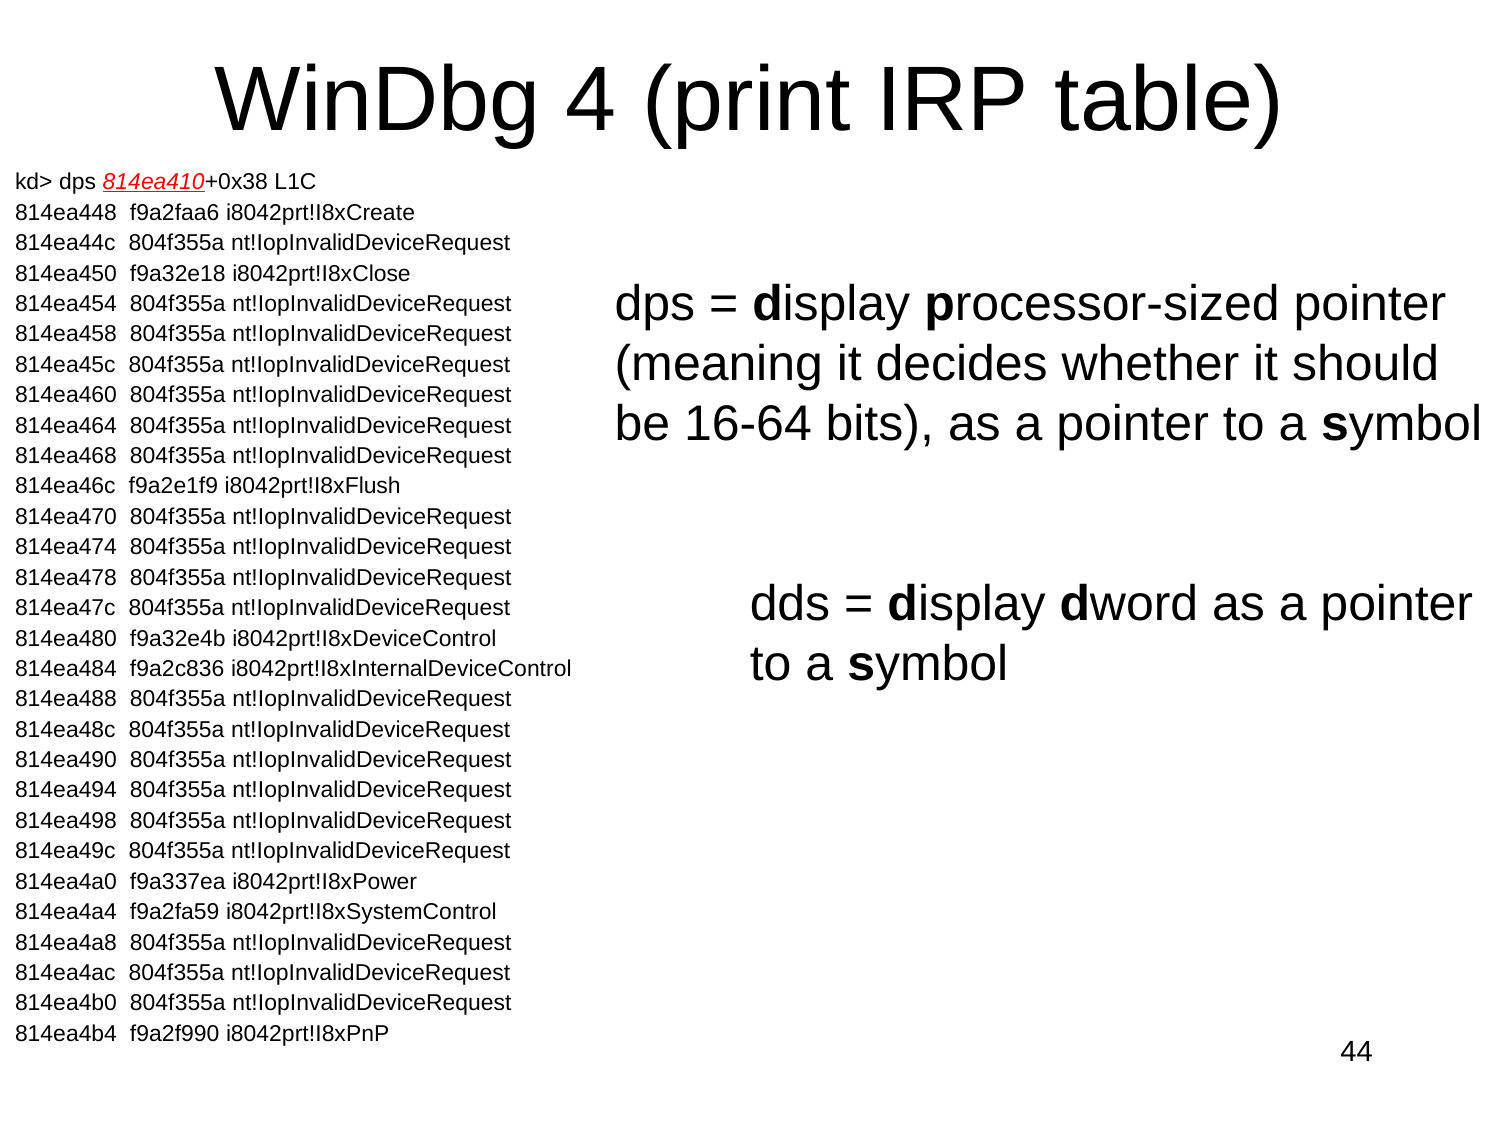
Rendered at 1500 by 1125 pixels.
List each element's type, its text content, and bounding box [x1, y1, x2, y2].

title WinDbg 4 (print IRP table) [0, 0, 1500, 162]
text_box dps = display processor-sized pointer (meaning it decides whether it should be 16-64 bits), as a pointer to a symbol [599, 262, 1497, 458]
text_box dds = display dword as a pointer to a symbol [735, 562, 1500, 698]
list kd> dps 814ea410+0x38 L1C 814ea448 f9a2faa6 i8042prt!I8xCreate 814ea44c 804f355a nt!IopInvalidDeviceRequest 814ea450 f9a32e18 i8042prt!I8xClose 814ea454 804f355a nt!IopInvalidDeviceRequest 814ea458 804f355a nt!IopInvalidDeviceRequest 814ea45c 804f355a nt!IopInvalidDeviceRequest 814ea460 804f355a nt!IopInvalidDeviceRequest 814ea464 804f355a nt!IopInvalidDeviceRequest 814ea468 804f355a nt!IopInvalidDeviceRequest 814ea46c f9a2e1f9 i8042prt!I8xFlush 814ea470 804f355a nt!IopInvalidDeviceRequest 814ea474 804f355a nt!IopInvalidDeviceRequest 814ea478 804f355a nt!IopInvalidDeviceRequest 814ea47c 804f355a nt!IopInvalidDeviceRequest 814ea480 f9a32e4b i8042prt!I8xDeviceControl 814ea484 f9a2c836 i8042prt!I8xInternalDeviceControl 814ea488 804f355a nt!IopInvalidDeviceRequest 814ea48c 804f355a nt!IopInvalidDeviceRequest 814ea490 804f355a nt!IopInvalidDeviceRequest 814ea494 804f355a nt!IopInvalidDeviceRequest 814ea498 804f355a nt!IopInvalidDeviceRequest 814ea49c 804f355a nt!IopInvalidDeviceRequest 814ea4a0 f9a337ea i8042prt!I8xPower 814ea4a4 f9a2fa59 i8042prt!I8xSystemControl 814ea4a8 804f355a nt!IopInvalidDeviceRequest 814ea4ac 804f355a nt!IopInvalidDeviceRequest 814ea4b0 804f355a nt!IopInvalidDeviceRequest 814ea4b4 f9a2f990 i8042prt!I8xPnP [0, 162, 1500, 1125]
text_box <number> [1074, 1025, 1388, 1101]
